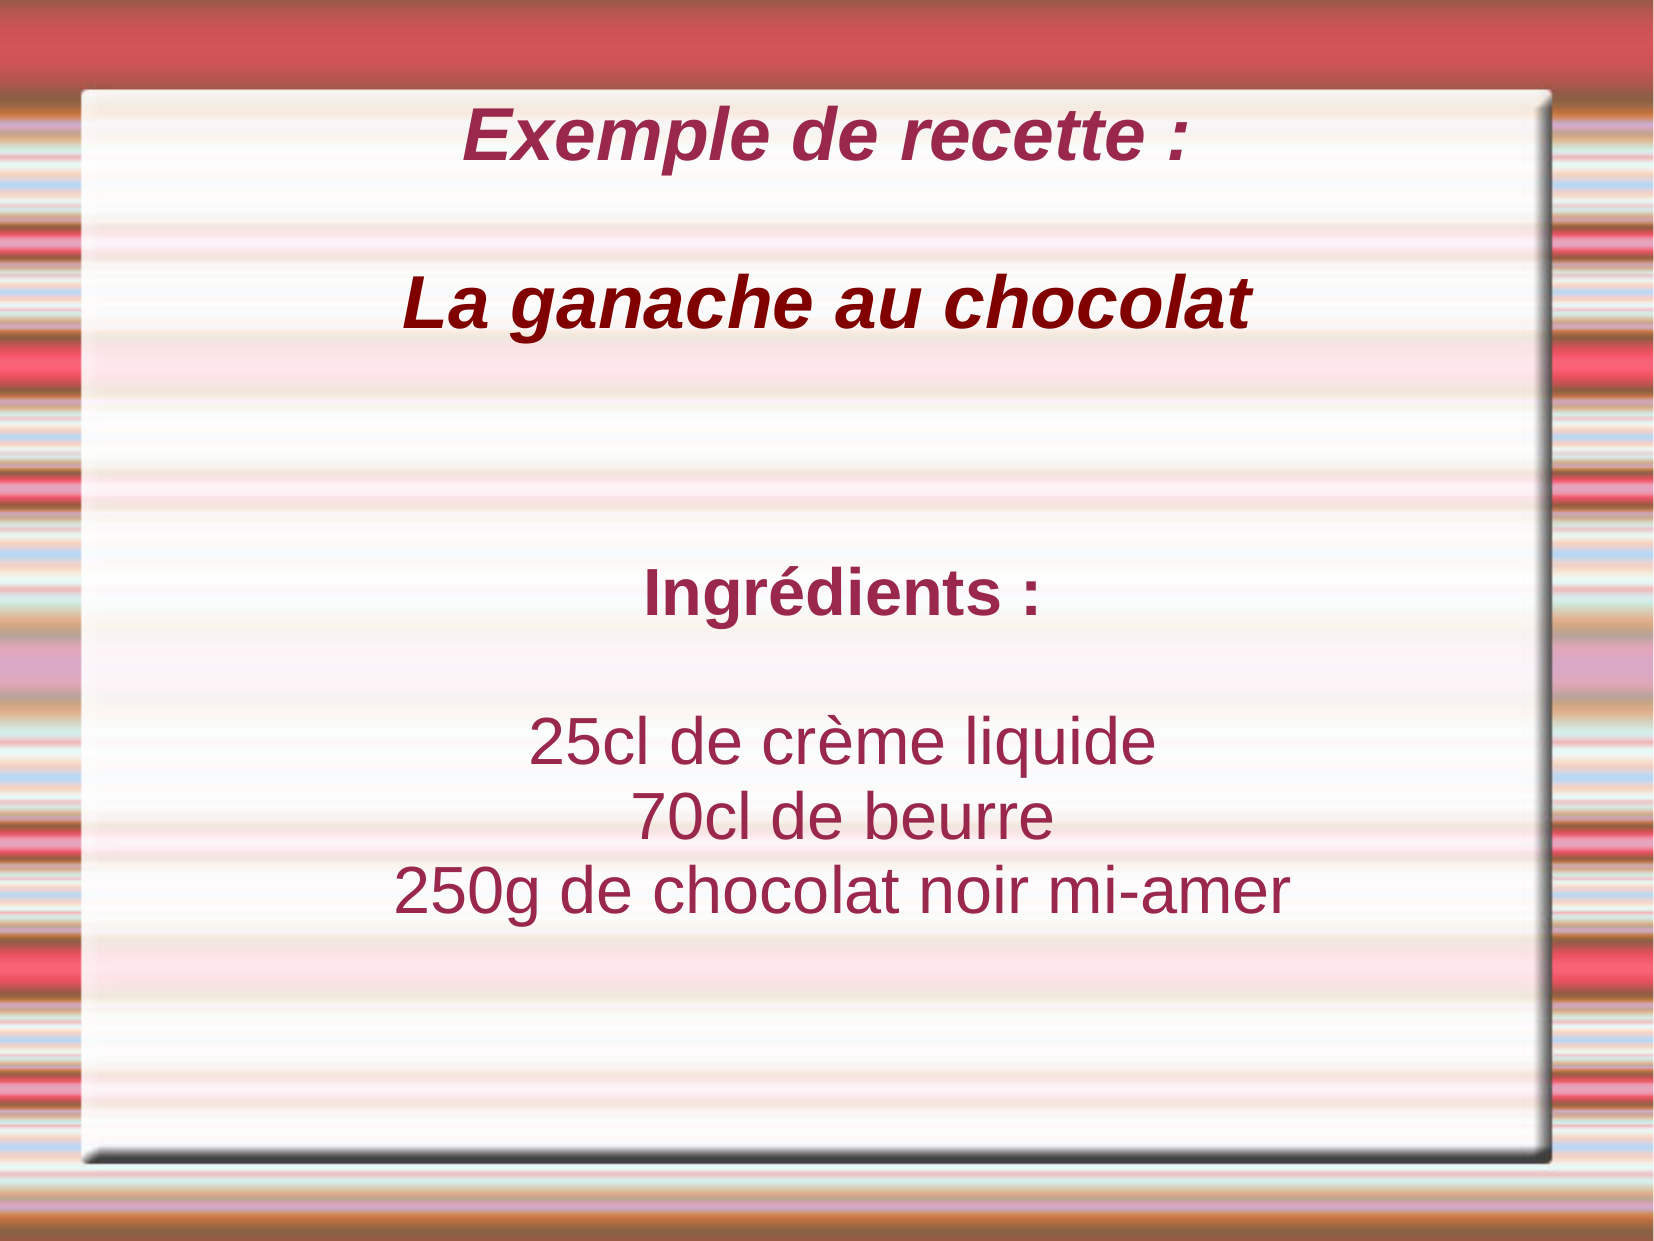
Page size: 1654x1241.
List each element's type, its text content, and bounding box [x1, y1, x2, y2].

subtitle Ingrédients : 25cl de crème liquide 70cl de beurre 250g de chocolat noir mi-amer [134, 350, 1516, 1133]
picture [0, 0, 1654, 1241]
title Exemple de recette : La ganache au chocolat [121, 92, 1534, 345]
